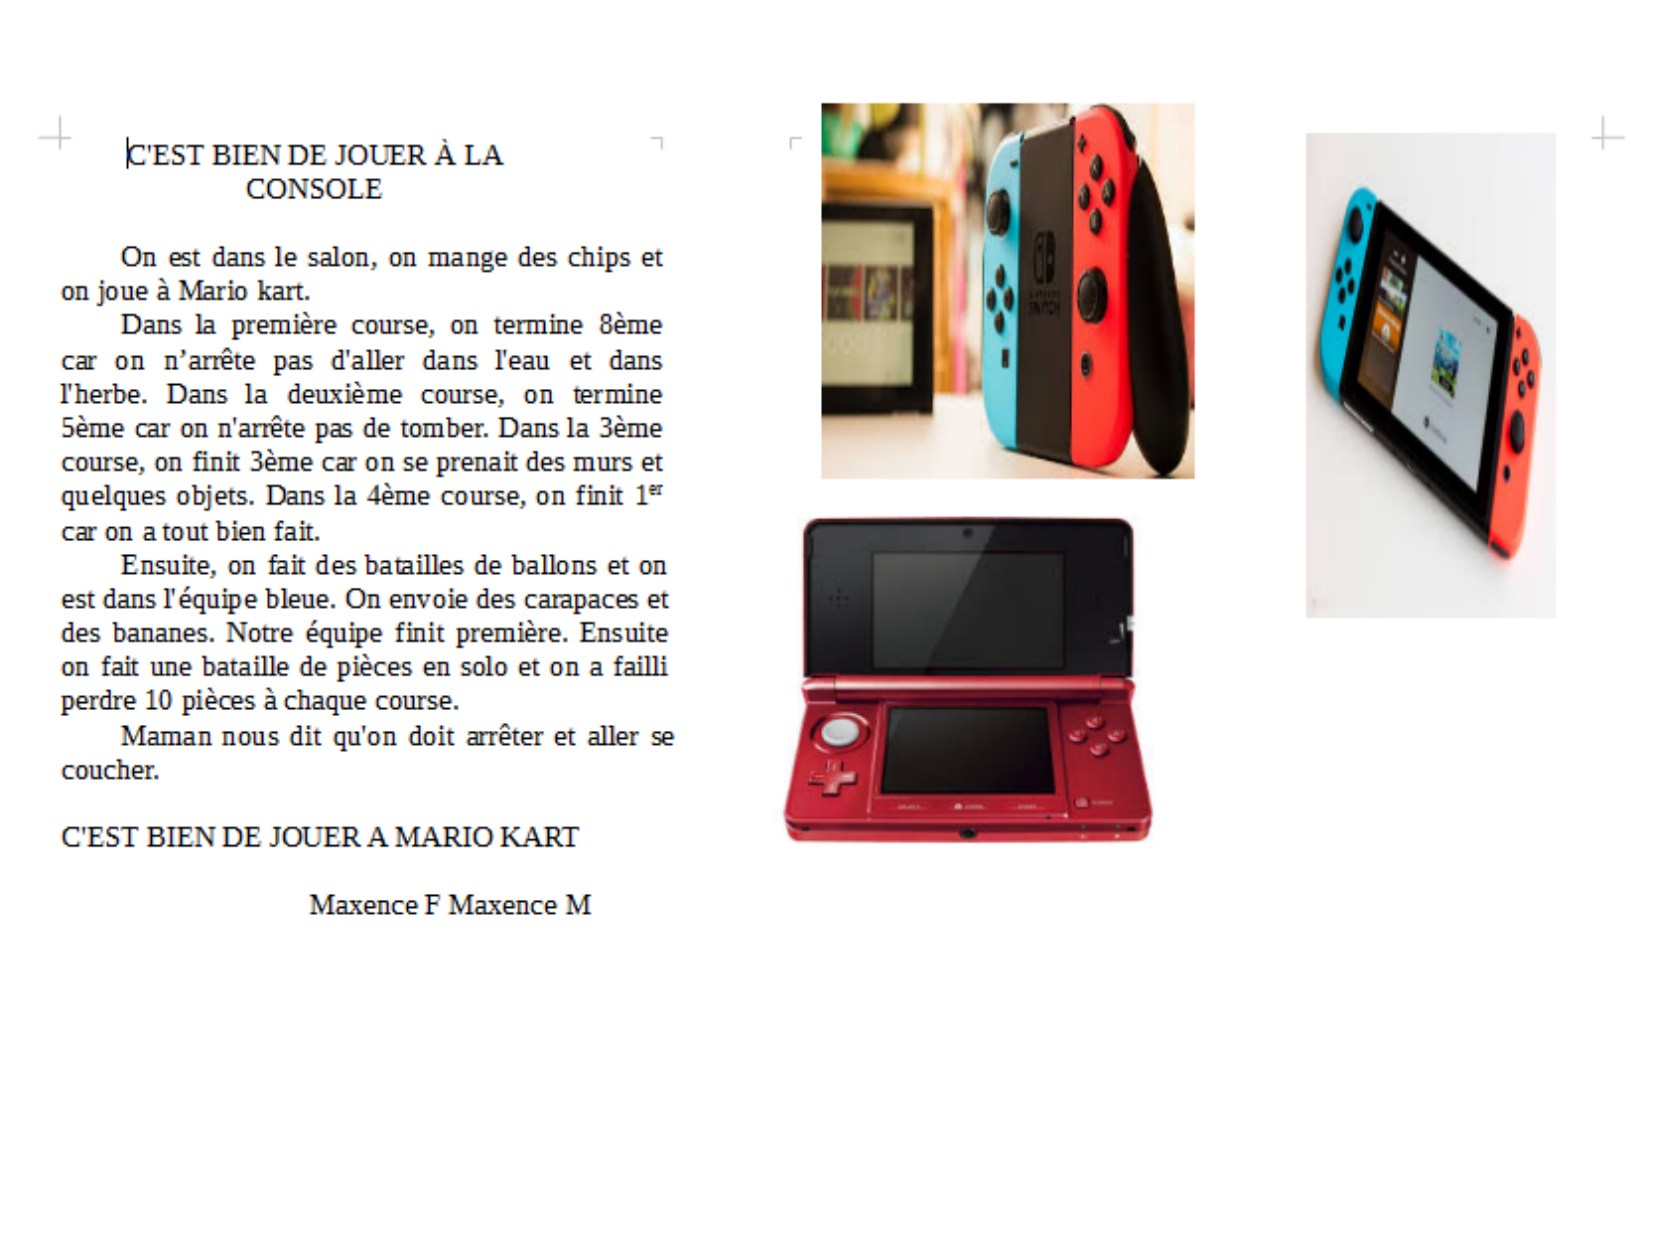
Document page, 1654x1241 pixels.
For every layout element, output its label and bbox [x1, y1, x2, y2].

picture [0, 52, 1640, 1052]
